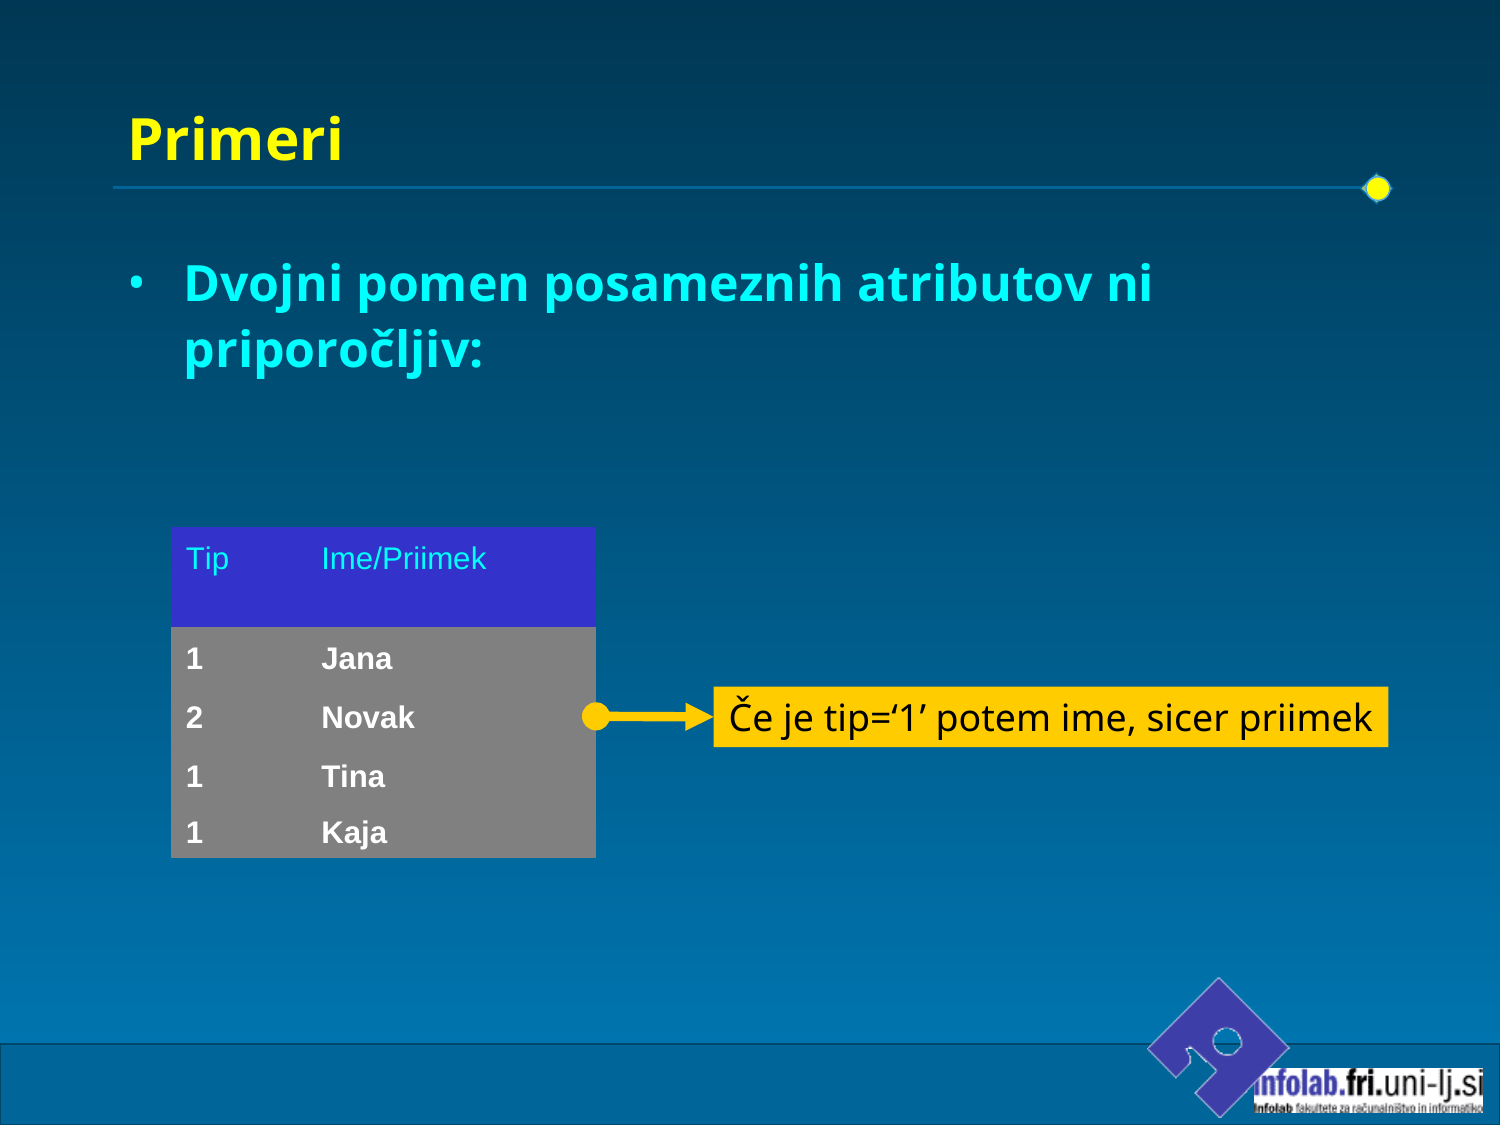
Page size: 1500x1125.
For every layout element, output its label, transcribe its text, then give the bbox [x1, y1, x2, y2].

title Primeri [112, 94, 1388, 181]
table_header Ime/Priimek [306, 527, 596, 627]
table_cell 1 [171, 801, 306, 858]
table_header Tip [171, 527, 306, 627]
table_cell 2 [171, 686, 306, 745]
table_cell Tina [306, 745, 596, 801]
table_cell 1 [171, 745, 306, 801]
table_cell Jana [306, 627, 596, 686]
table_cell 1 [171, 627, 306, 686]
list Dvojni pomen posameznih atributov ni priporočljiv: [112, 237, 1388, 963]
table_cell Kaja [306, 801, 596, 858]
text_box Če je tip=‘1’ potem ime, sicer priimek [713, 686, 1389, 748]
picture [1149, 978, 1482, 1117]
table_cell Novak [306, 686, 596, 745]
